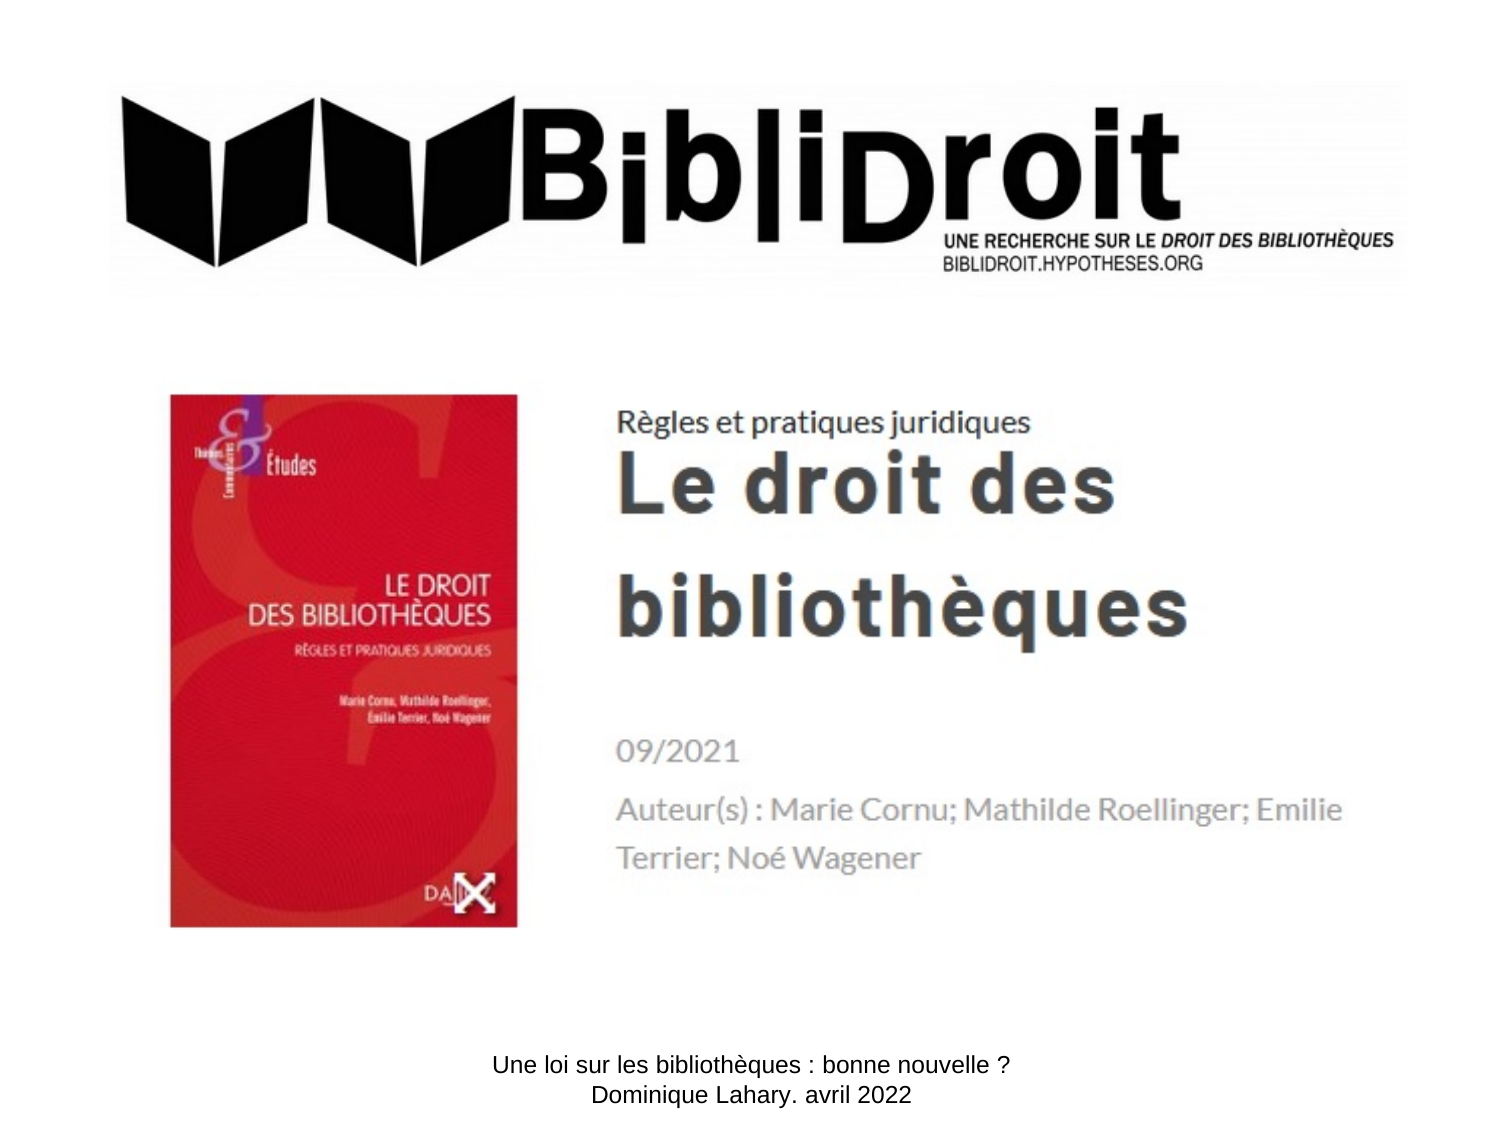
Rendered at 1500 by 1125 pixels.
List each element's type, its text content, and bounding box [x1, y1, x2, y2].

text_box Une loi sur les bibliothèques : bonne nouvelle ? Dominique Lahary. avril 2022 [52, 1041, 1453, 1117]
picture [109, 80, 1407, 297]
picture [155, 379, 1366, 946]
